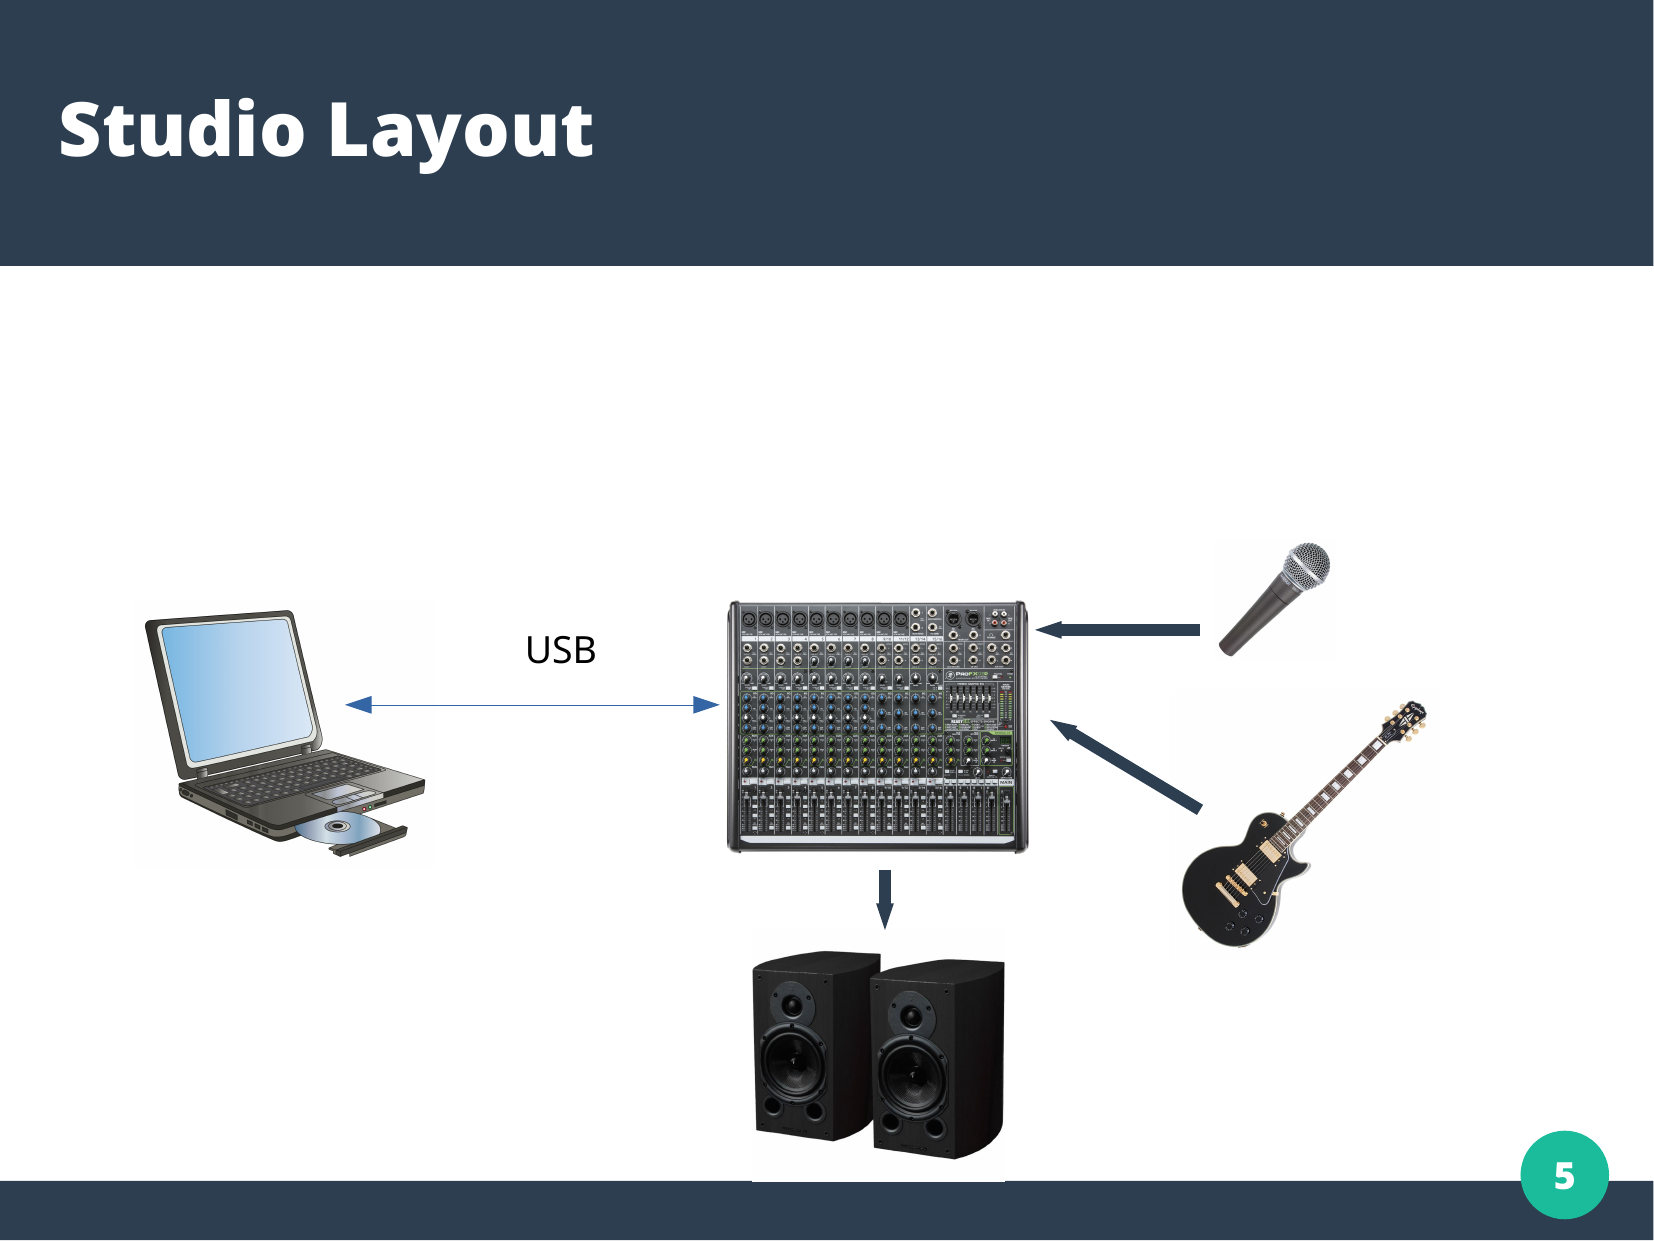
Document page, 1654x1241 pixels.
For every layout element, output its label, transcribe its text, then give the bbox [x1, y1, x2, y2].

picture [719, 569, 1036, 885]
text_box USB [509, 616, 621, 695]
picture [1169, 689, 1440, 960]
title Studio Layout [58, 49, 1595, 207]
picture [752, 929, 1005, 1182]
picture [134, 599, 435, 868]
picture [1214, 539, 1335, 660]
